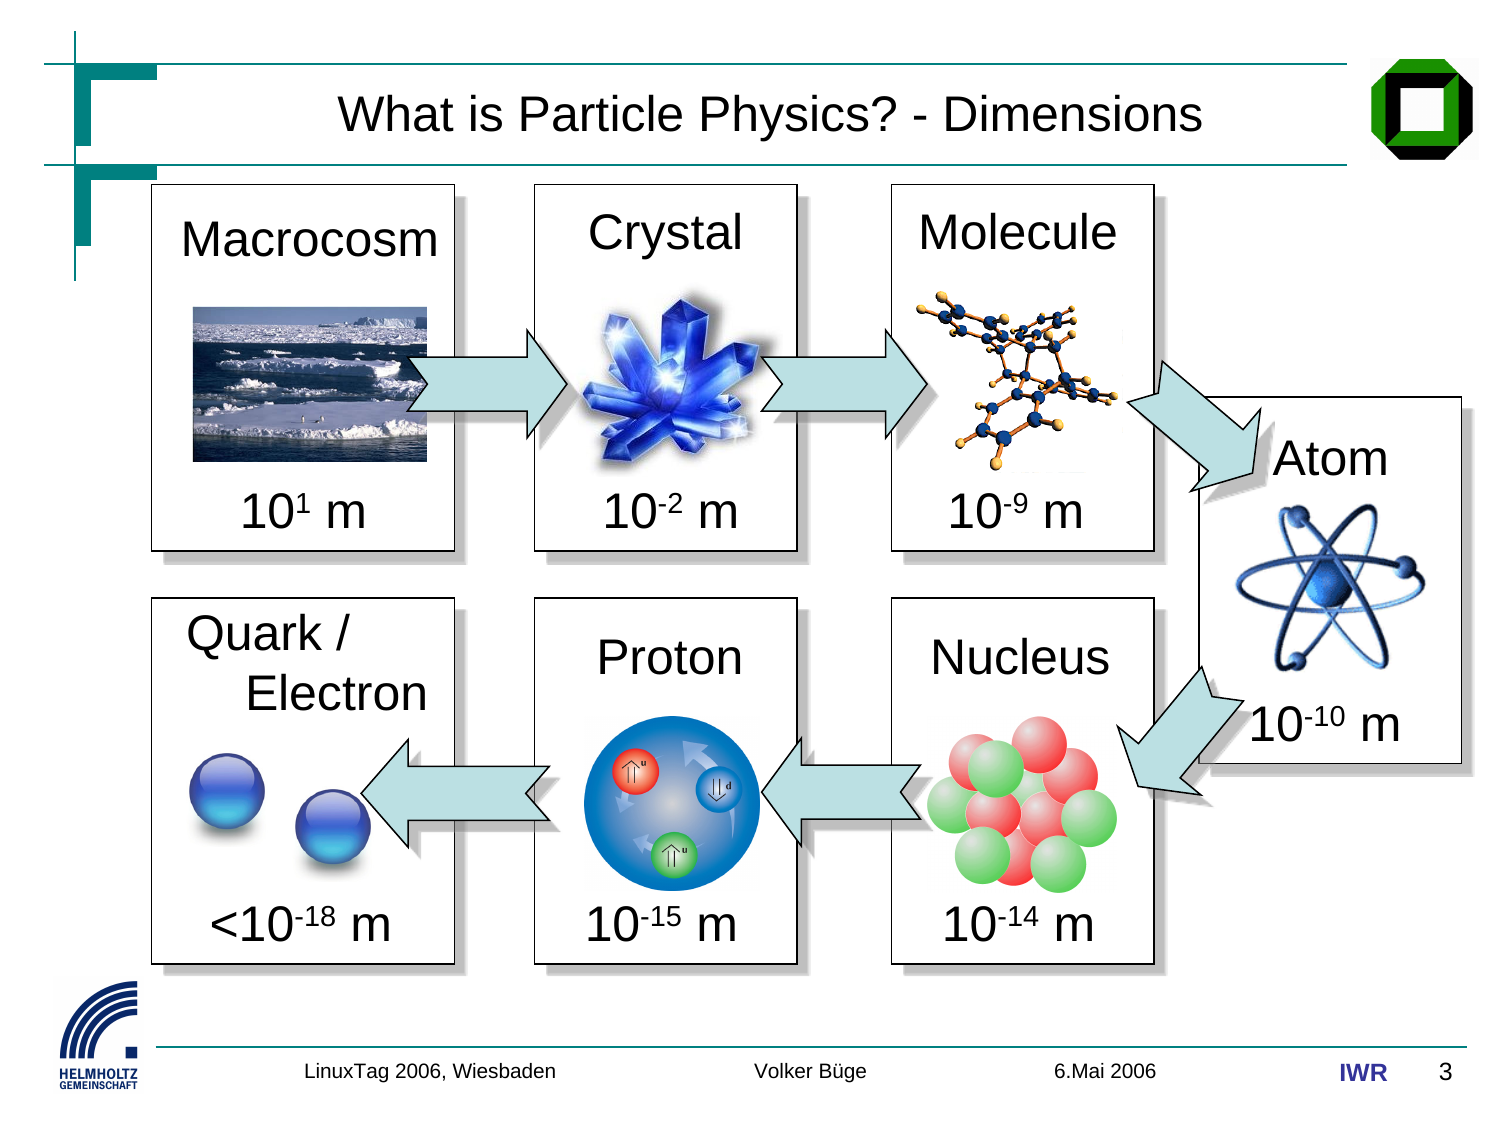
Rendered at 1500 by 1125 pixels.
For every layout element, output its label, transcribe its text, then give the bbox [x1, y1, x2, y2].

text_box 10-10 m [1233, 688, 1417, 760]
text_box 10-9 m [932, 475, 1100, 547]
text_box 10-14 m [927, 889, 1111, 961]
picture [283, 786, 384, 882]
text_box Electron [230, 656, 444, 729]
text_box Macrocosm [165, 203, 455, 276]
text_box 10-15 m [570, 889, 754, 961]
picture [177, 750, 278, 847]
text_box 101 m [224, 475, 383, 547]
text_box [151, 184, 1462, 965]
text_box Nucleus [915, 621, 1126, 693]
text_box Quark / [171, 597, 366, 670]
picture [584, 716, 760, 891]
picture [570, 282, 783, 477]
title What is Particle Physics? - Dimensions [194, 53, 1347, 165]
picture [908, 284, 1123, 473]
text_box Proton [581, 621, 759, 693]
picture [927, 716, 1117, 893]
text_box Molecule [903, 196, 1133, 268]
picture [192, 306, 427, 462]
text_box <10-18 m [194, 889, 408, 961]
picture [1221, 496, 1436, 681]
picture [1370, 58, 1479, 160]
text_box 10-2 m [587, 475, 755, 547]
text_box Atom [1257, 422, 1405, 494]
text_box Crystal [573, 196, 759, 268]
